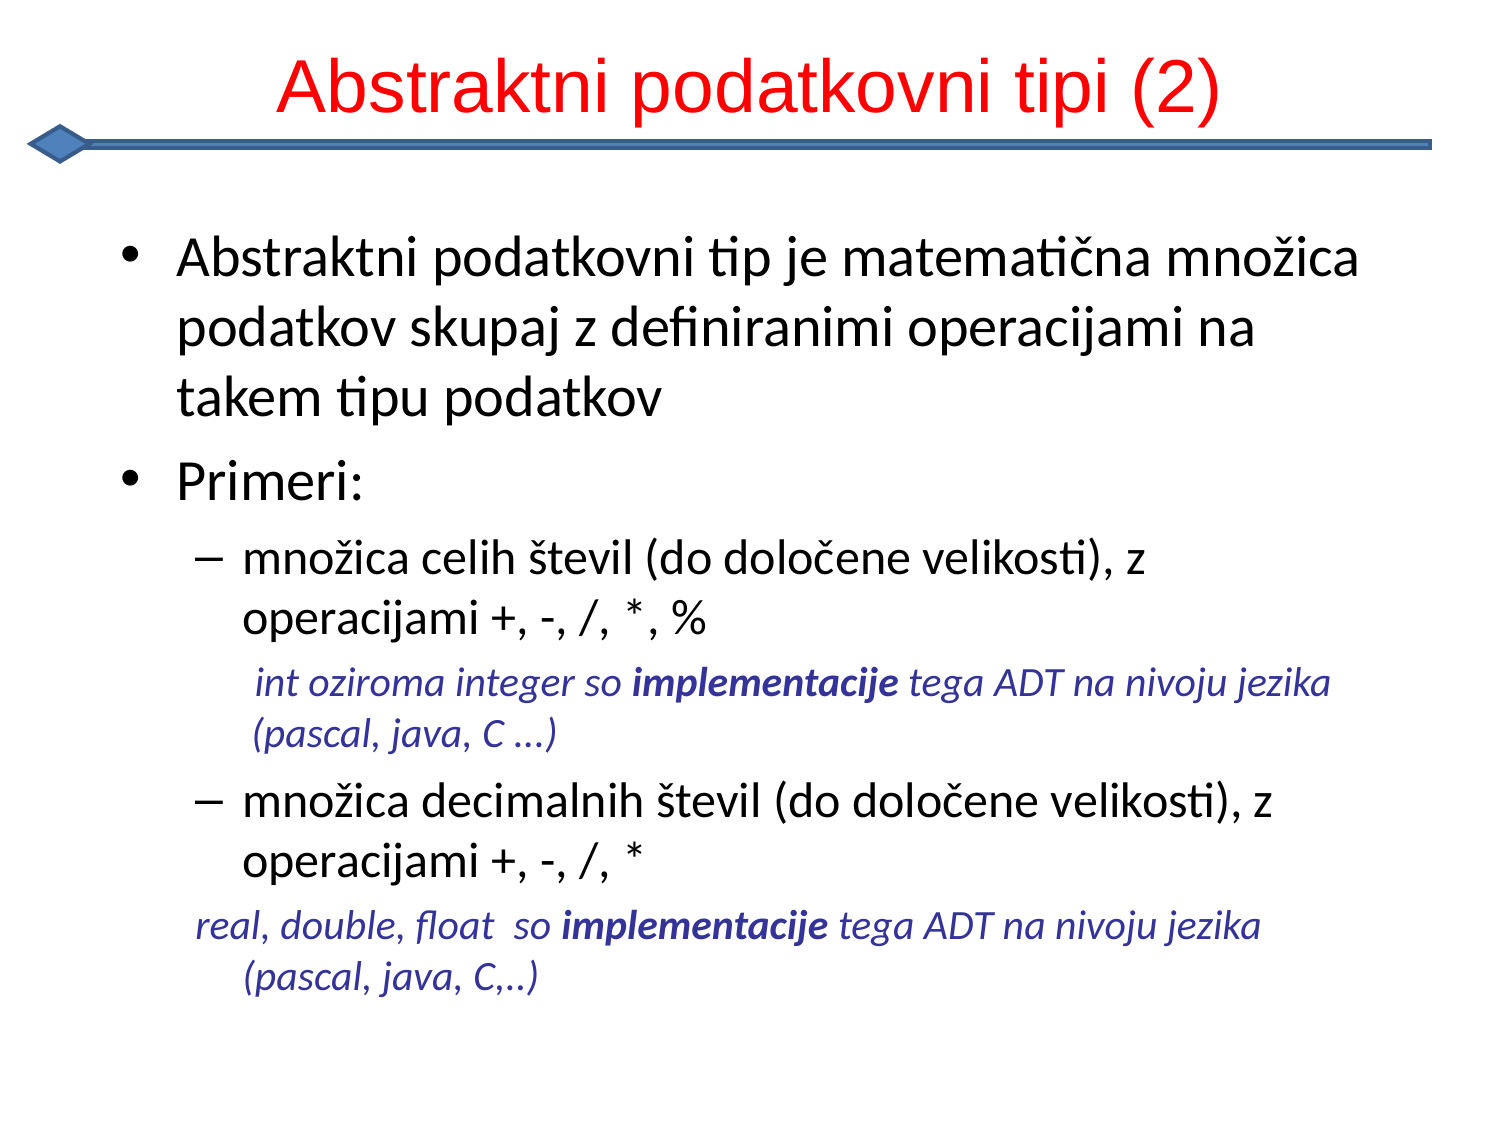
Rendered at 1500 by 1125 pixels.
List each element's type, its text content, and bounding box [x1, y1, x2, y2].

list Abstraktni podatkovni tip je matematična množica podatkov skupaj z definiranimi operacijami na takem tipu podatkov Primeri: množica celih števil (do določene velikosti), z operacijami +, -, /, *, % int oziroma integer so implementacije tega ADT na nivoju jezika (pascal, java, C ...) množica decimalnih števil (do določene velikosti), z operacijami +, -, /, * real, double, float so implementacije tega ADT na nivoju jezika (pascal, java, C,..) [105, 210, 1381, 1007]
title Abstraktni podatkovni tipi (2) [75, 23, 1426, 141]
